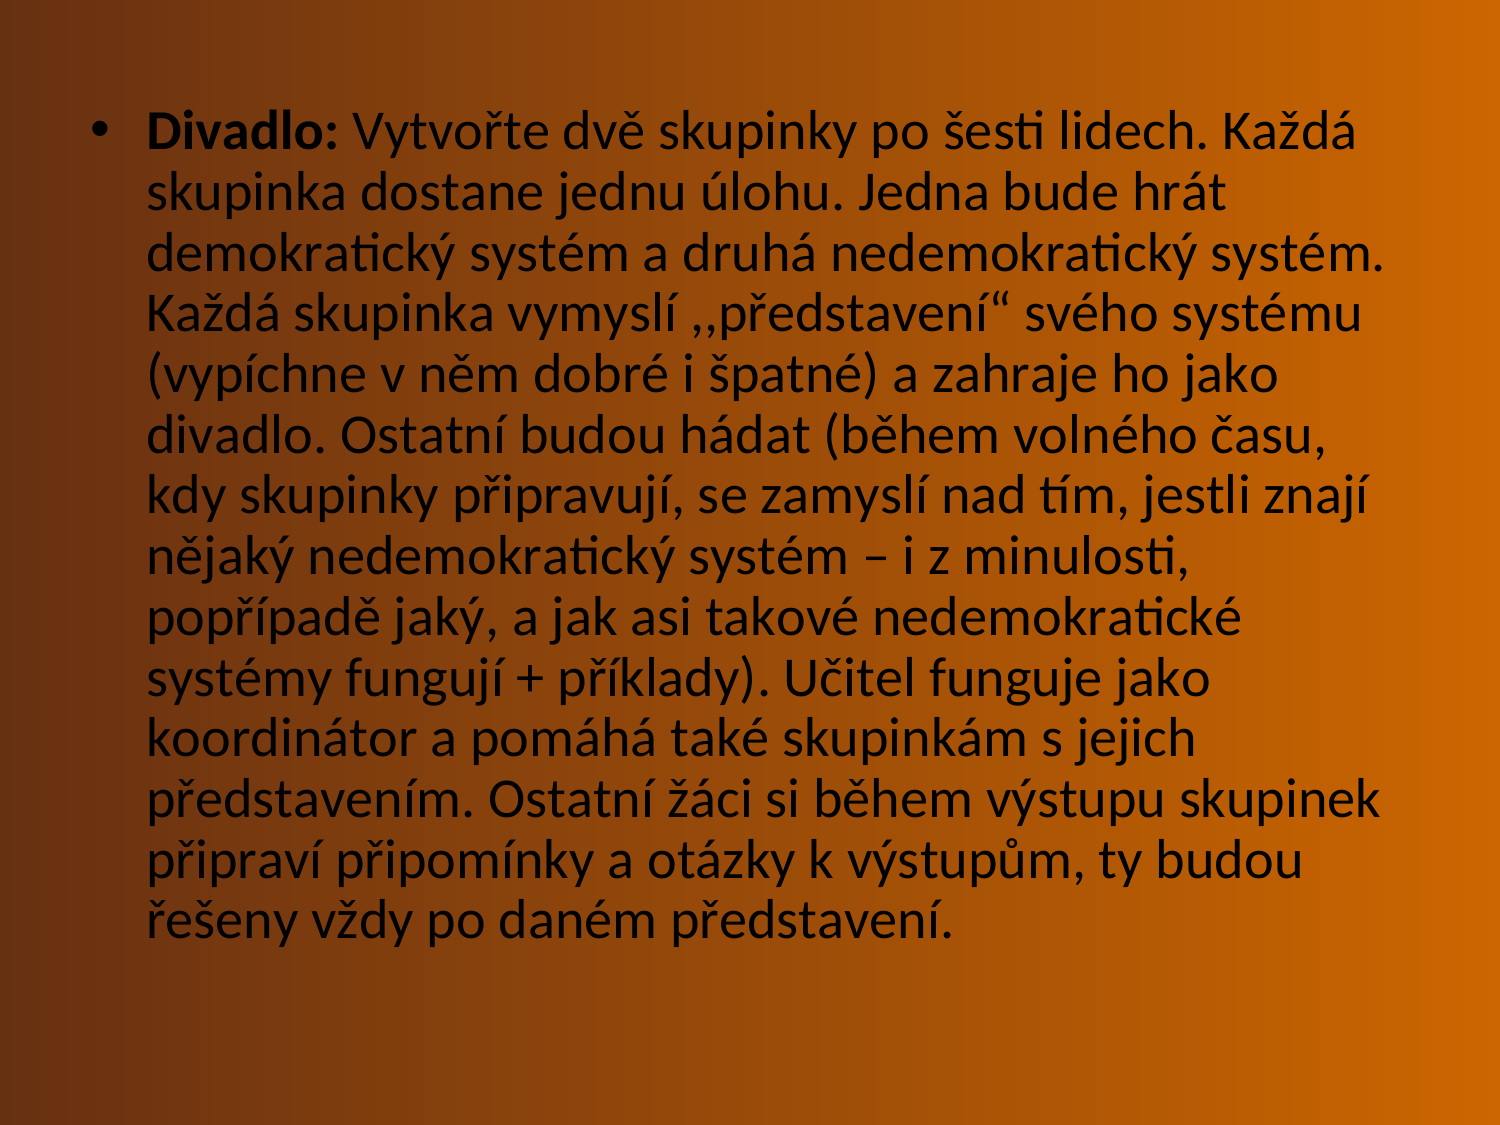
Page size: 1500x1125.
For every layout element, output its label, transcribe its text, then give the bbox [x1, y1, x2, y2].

list Divadlo: Vytvořte dvě skupinky po šesti lidech. Každá skupinka dostane jednu úlohu. Jedna bude hrát demokratický systém a druhá nedemokratický systém. Každá skupinka vymyslí ,,představení“ svého systému (vypíchne v něm dobré i špatné) a zahraje ho jako divadlo. Ostatní budou hádat (během volného času, kdy skupinky připravují, se zamyslí nad tím, jestli znají nějaký nedemokratický systém – i z minulosti, popřípadě jaký, a jak asi takové nedemokratické systémy fungují + příklady). Učitel funguje jako koordinátor a pomáhá také skupinkám s jejich představením. Ostatní žáci si během výstupu skupinek připraví připomínky a otázky k výstupům, ty budou řešeny vždy po daném představení. [75, 93, 1426, 1036]
